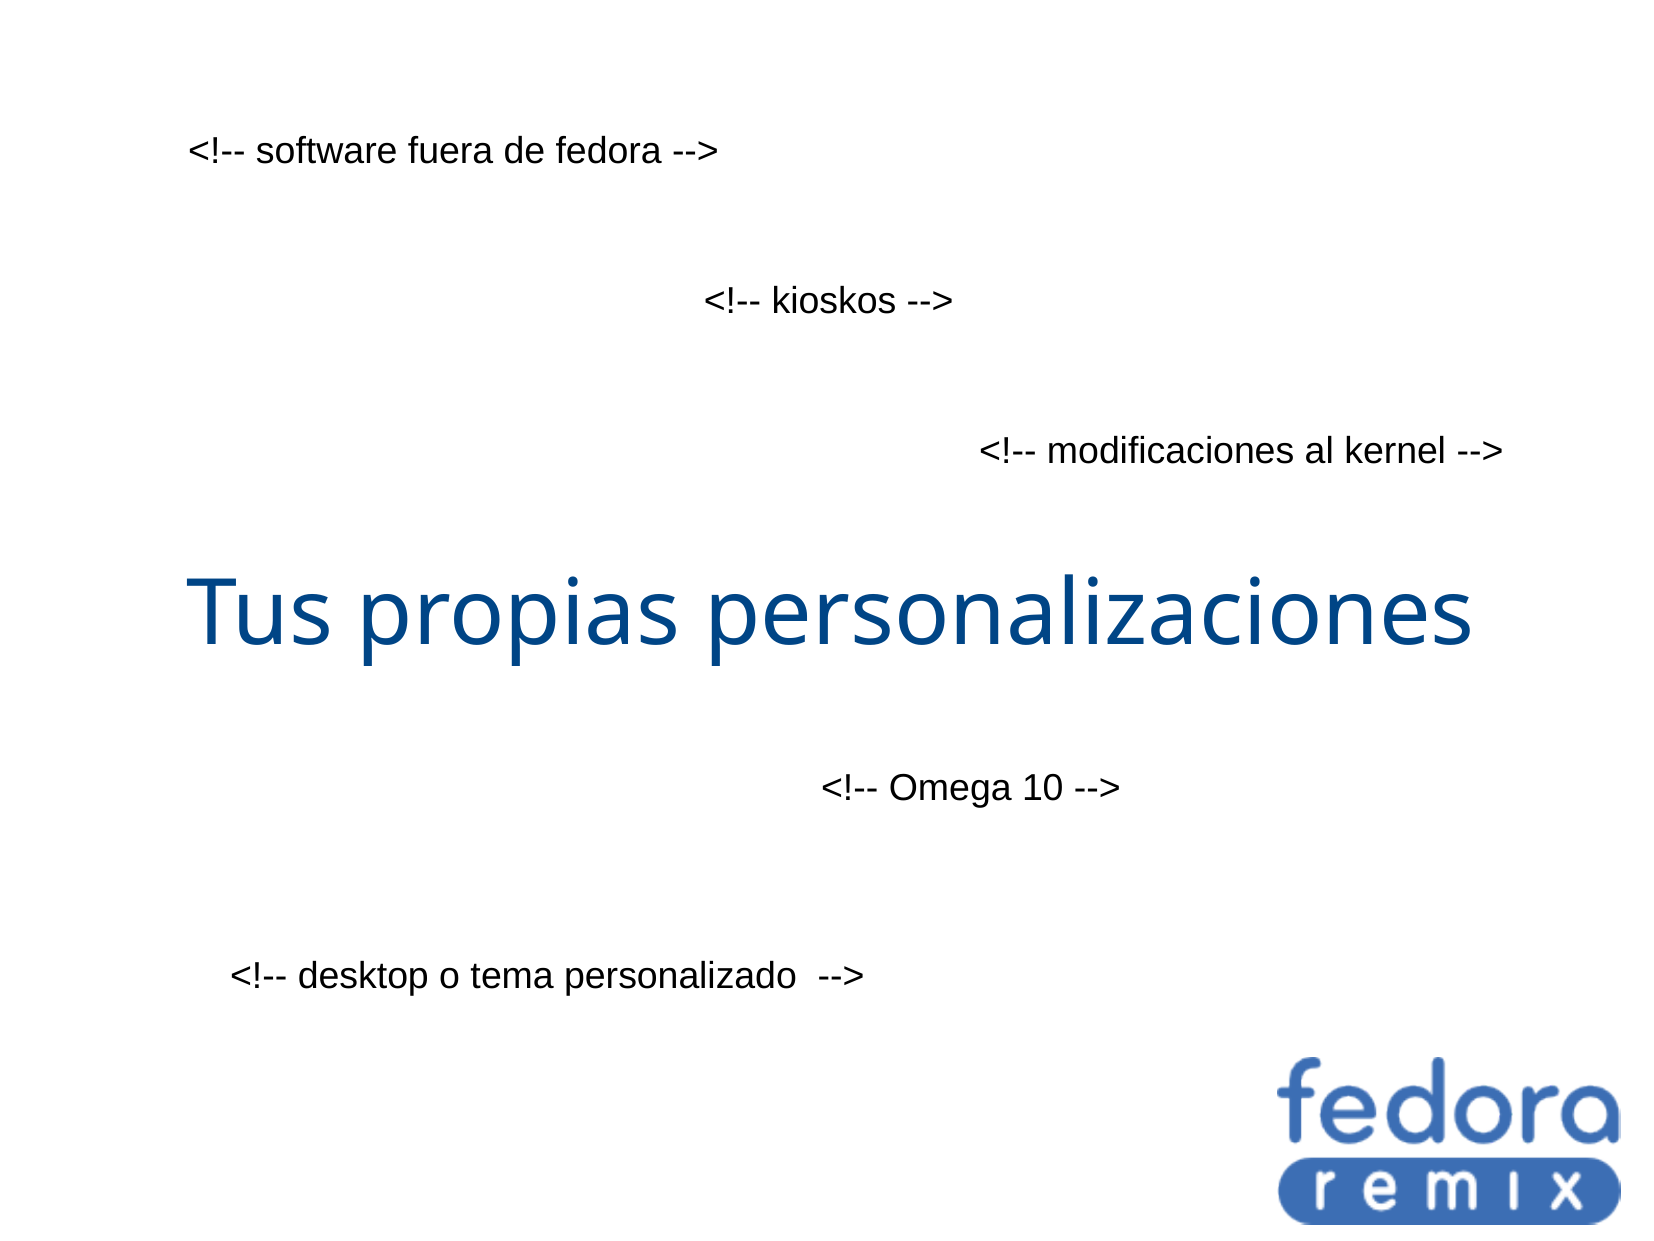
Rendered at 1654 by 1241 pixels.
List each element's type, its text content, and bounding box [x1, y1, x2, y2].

title Tus propias personalizaciones [87, 505, 1576, 713]
text_box <!-- kioskos --> [532, 262, 1126, 338]
text_box <!-- Omega 10 --> [675, 750, 1268, 826]
picture [1277, 1057, 1621, 1225]
text_box <!-- modificaciones al kernel --> [945, 412, 1538, 488]
text_box <!-- software fuera de fedora --> [157, 112, 751, 188]
subtitle <!-- desktop o tema personalizado --> [195, 937, 901, 1013]
